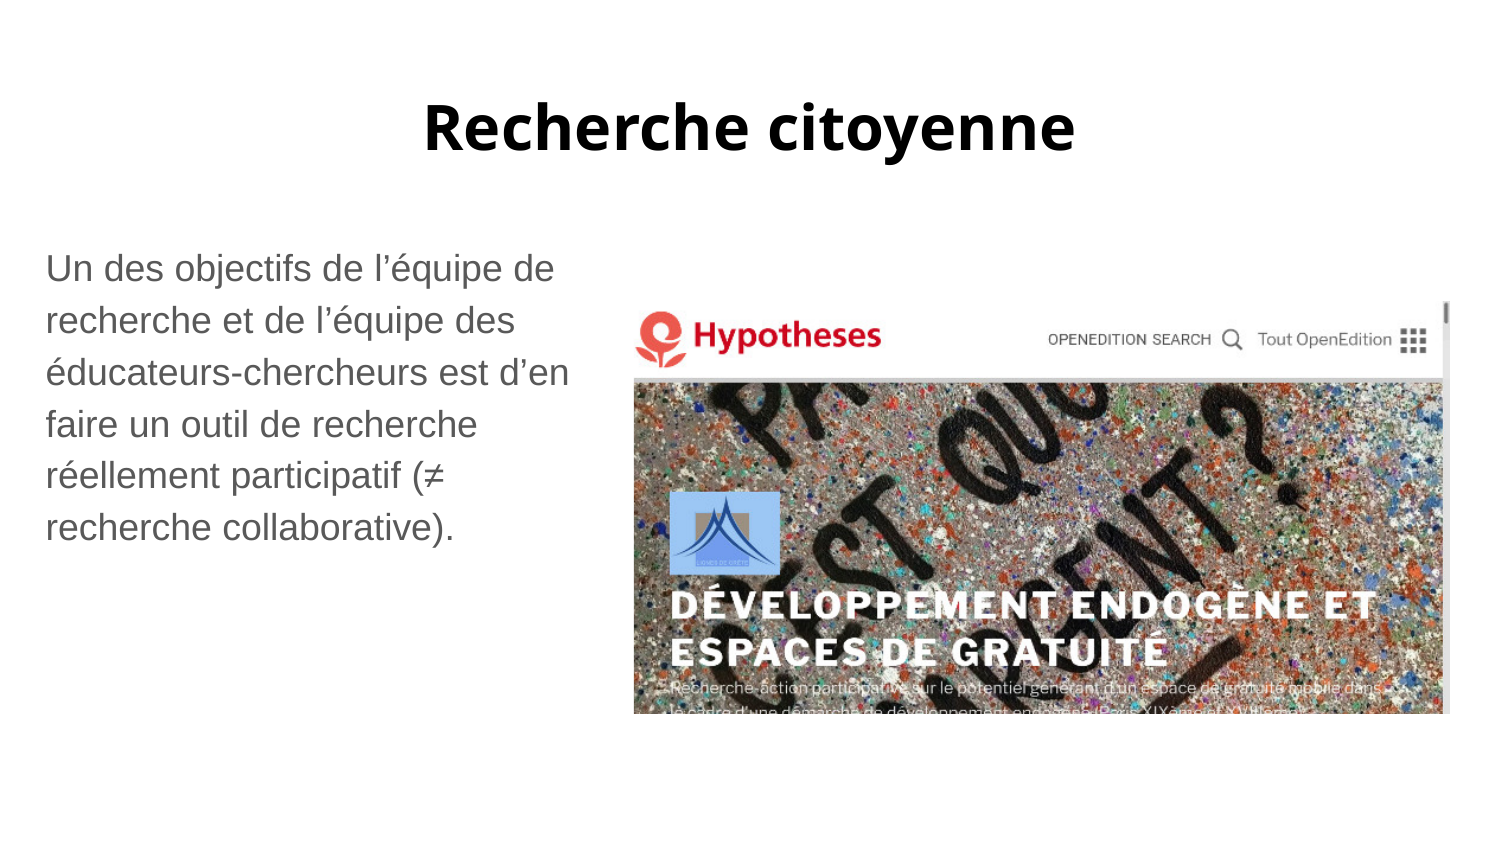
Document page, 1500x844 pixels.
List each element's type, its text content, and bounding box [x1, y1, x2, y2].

picture [633, 246, 1464, 714]
list Un des objectifs de l’équipe de recherche et de l’équipe des éducateurs-chercheurs est d’en faire un outil de recherche réellement participatif (≠ recherche collaborative). [30, 222, 601, 588]
title Recherche citoyenne [51, 72, 1449, 167]
